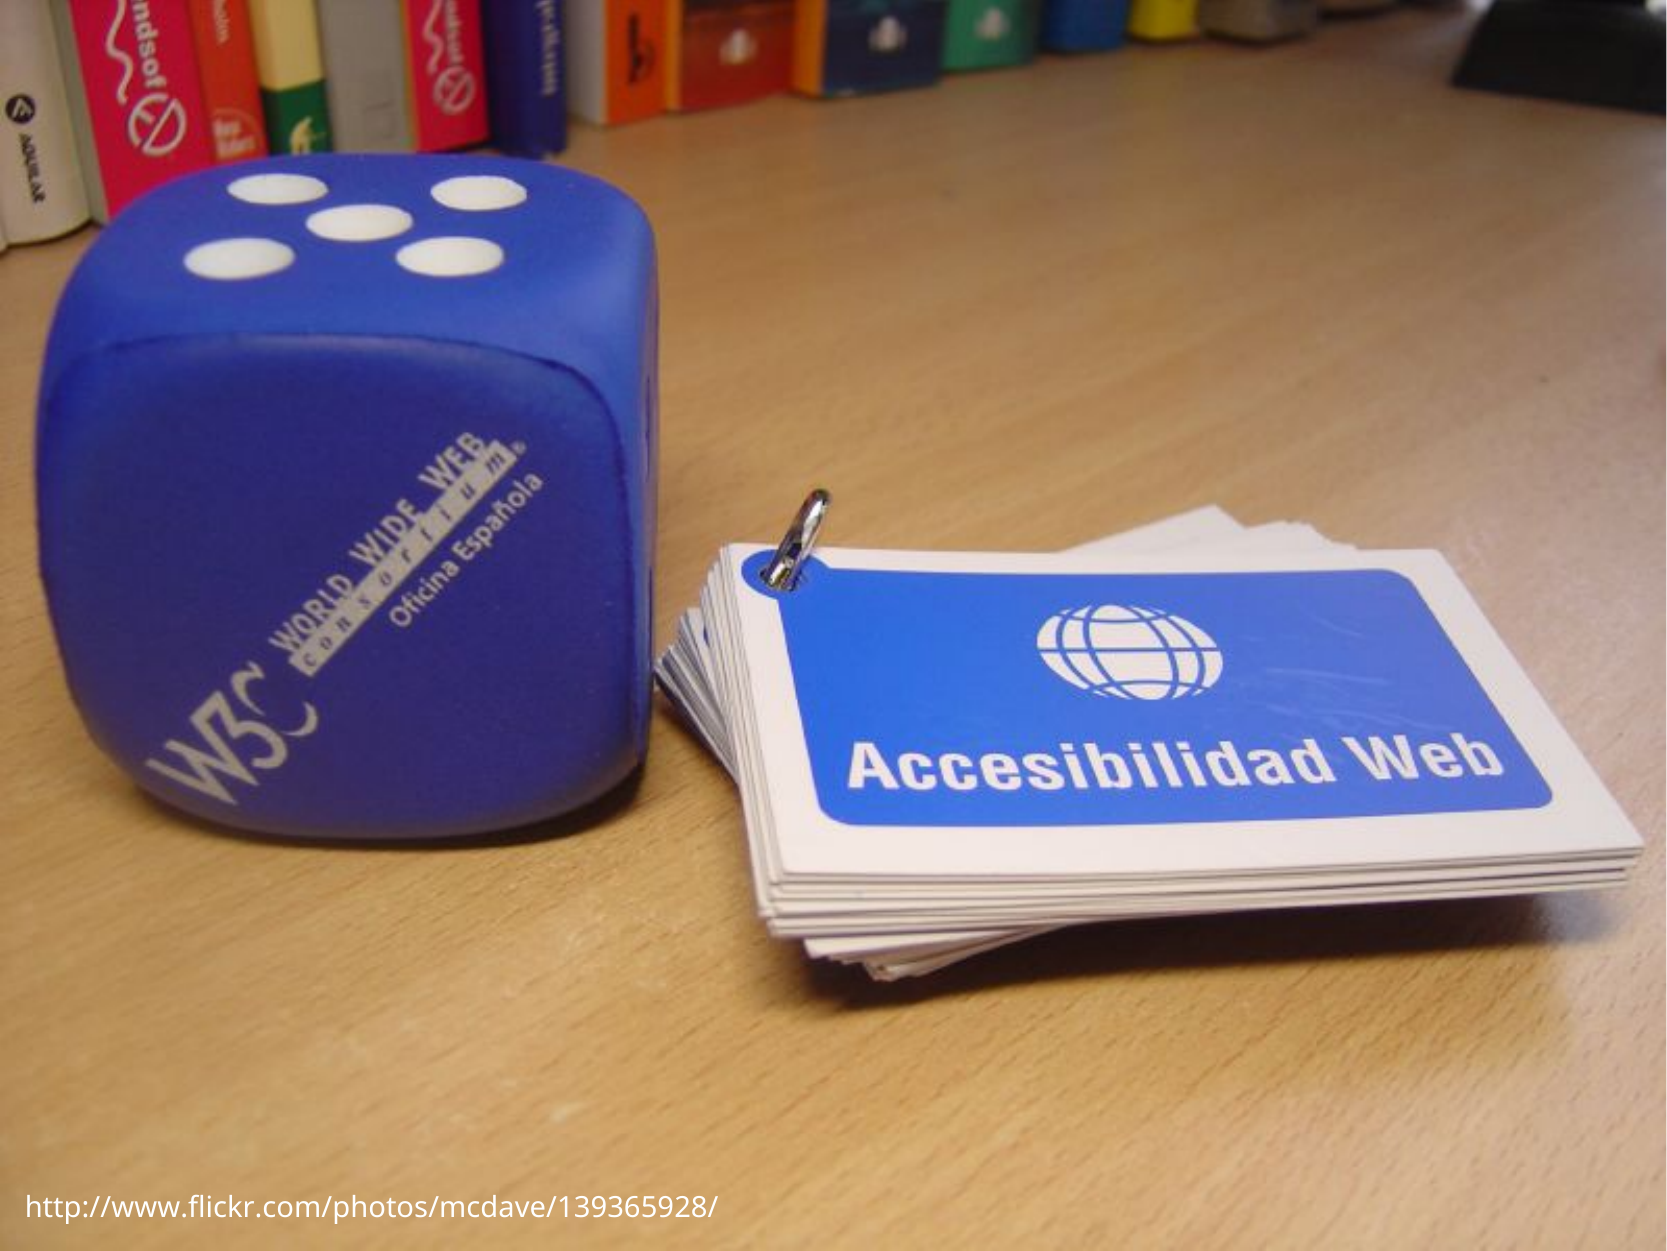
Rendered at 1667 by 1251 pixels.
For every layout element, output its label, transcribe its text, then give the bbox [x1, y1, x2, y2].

picture [0, 0, 1667, 1251]
text_box http://www.flickr.com/photos/mcdave/139365928/ [9, 1181, 680, 1231]
